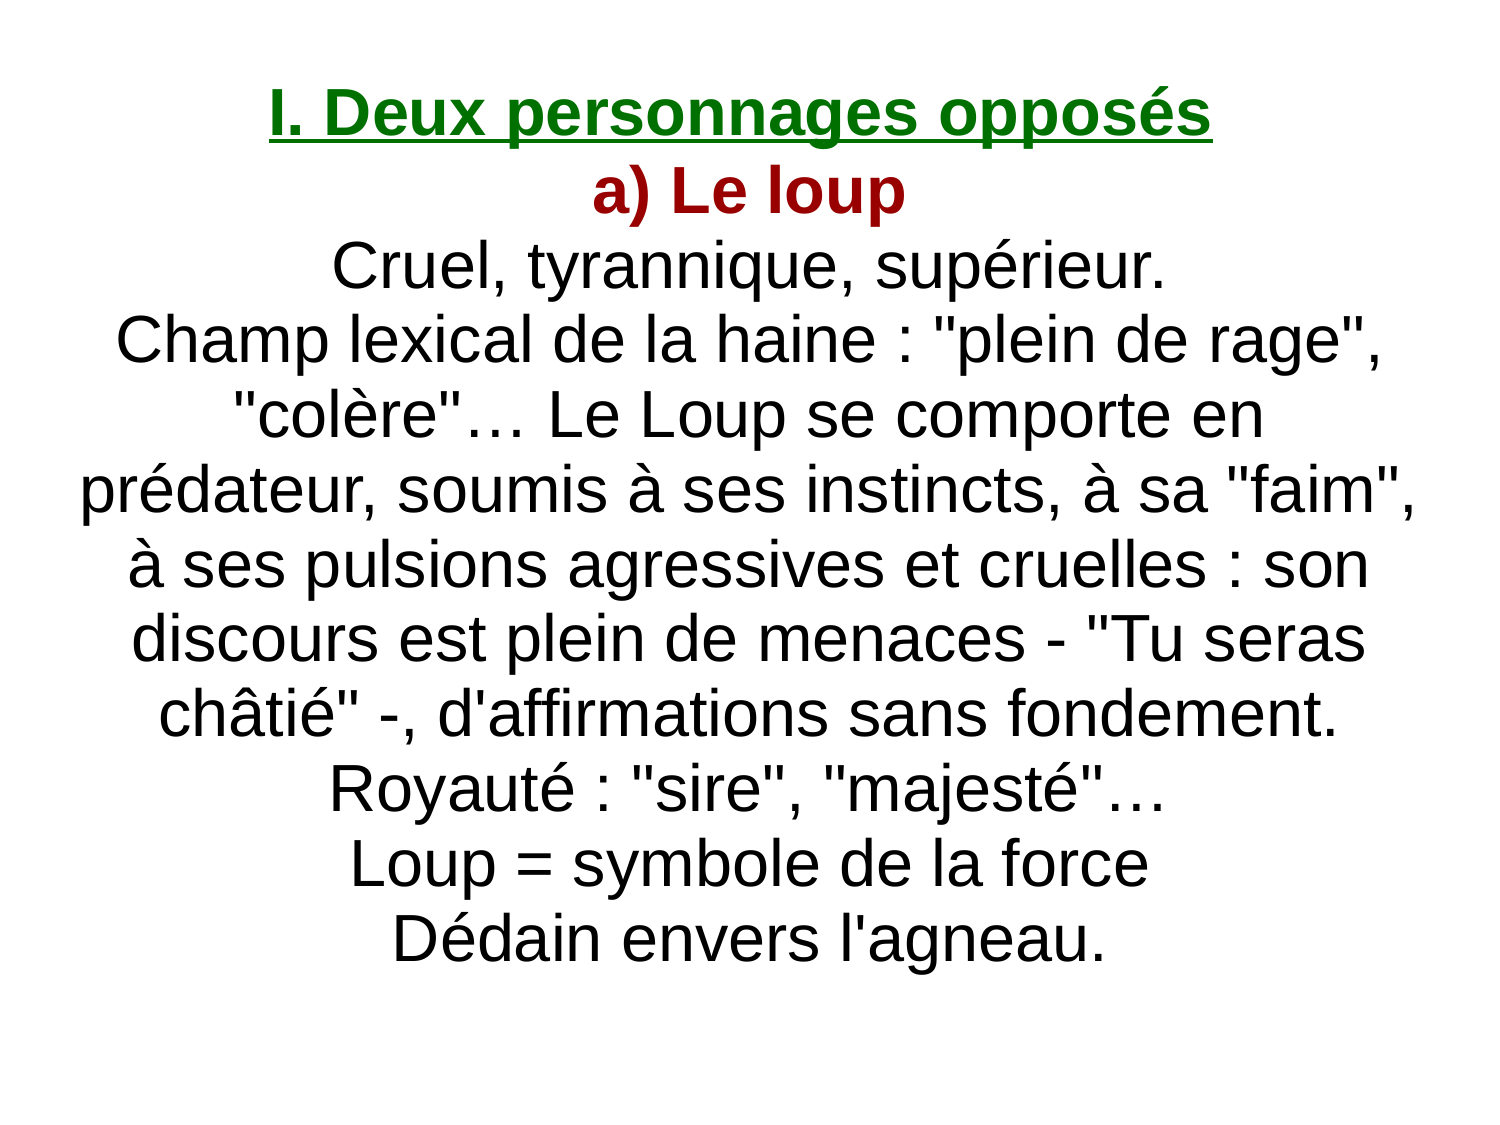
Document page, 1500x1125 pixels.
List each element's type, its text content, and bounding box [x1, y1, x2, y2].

subtitle I. Deux personnages opposés a) Le loup Cruel, tyrannique, supérieur. Champ lexical de la haine : "plein de rage", "colère"… Le Loup se comporte en prédateur, soumis à ses instincts, à sa "faim", à ses pulsions agressives et cruelles : son discours est plein de menaces - "Tu seras châtié" -, d'affirmations sans fondement. Royauté : "sire", "majesté"… Loup = symbole de la force Dédain envers l'agneau. [75, 44, 1425, 1006]
